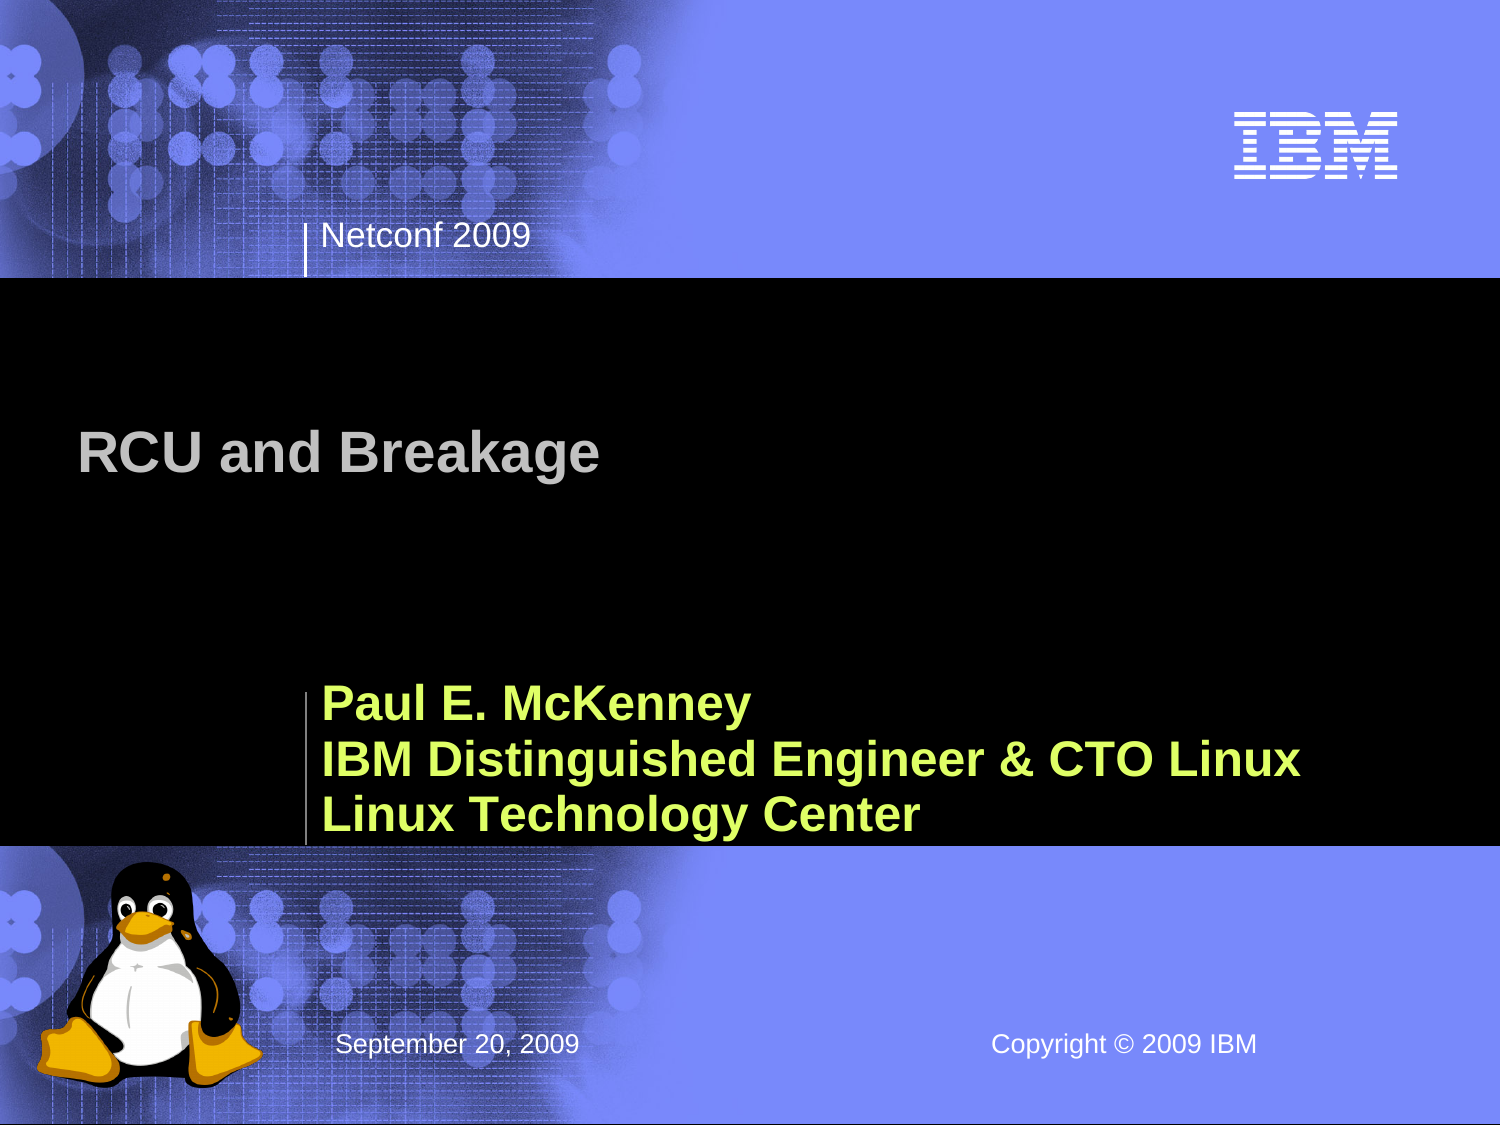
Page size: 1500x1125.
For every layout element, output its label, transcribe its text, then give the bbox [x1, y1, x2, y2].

picture [0, 0, 1500, 278]
title RCU and Breakage [62, 412, 1388, 654]
subtitle Paul E. McKenney IBM Distinguished Engineer & CTO Linux Linux Technology Center [306, 667, 1357, 850]
picture [0, 846, 1500, 1124]
